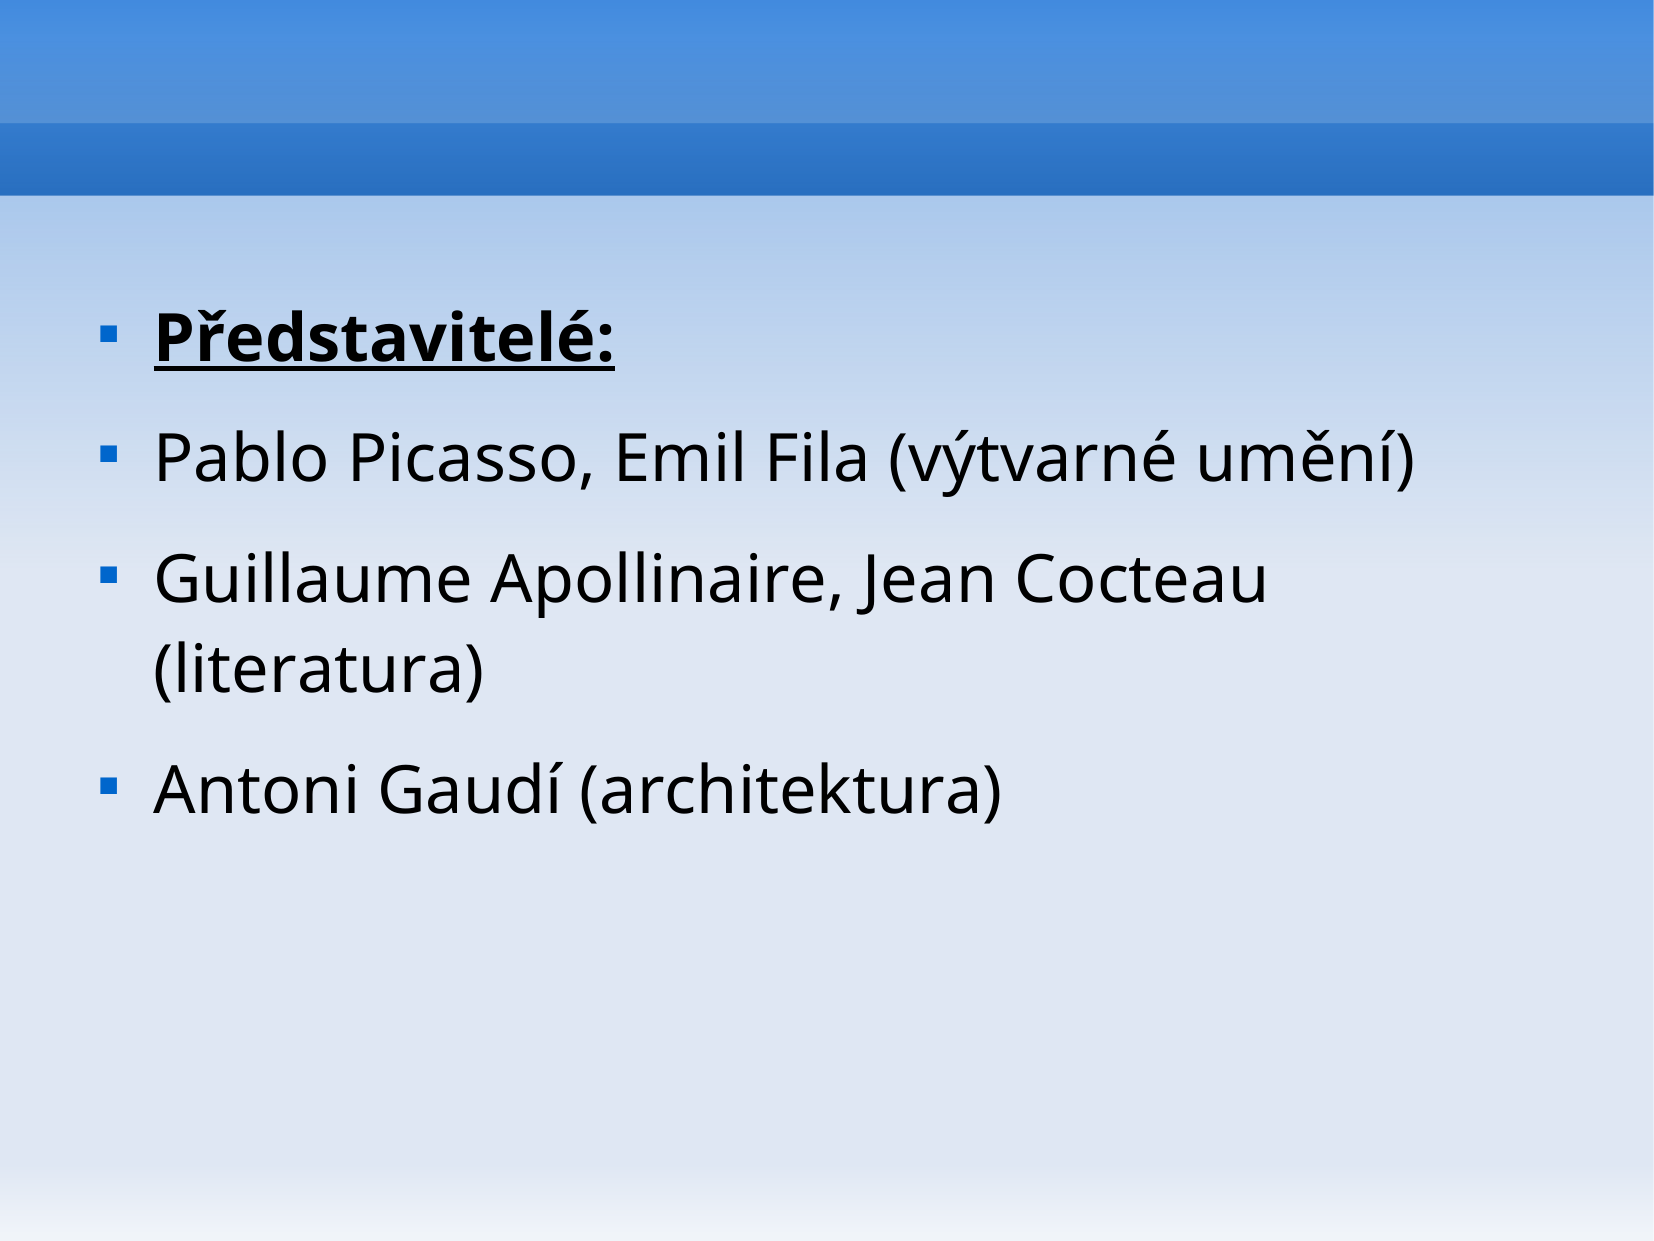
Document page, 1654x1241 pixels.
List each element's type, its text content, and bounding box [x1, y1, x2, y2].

list Představitelé: Pablo Picasso, Emil Fila (výtvarné umění) Guillaume Apollinaire, Jean Cocteau (literatura) Antoni Gaudí (architektura) [82, 290, 1571, 1094]
picture [0, 0, 1654, 1241]
